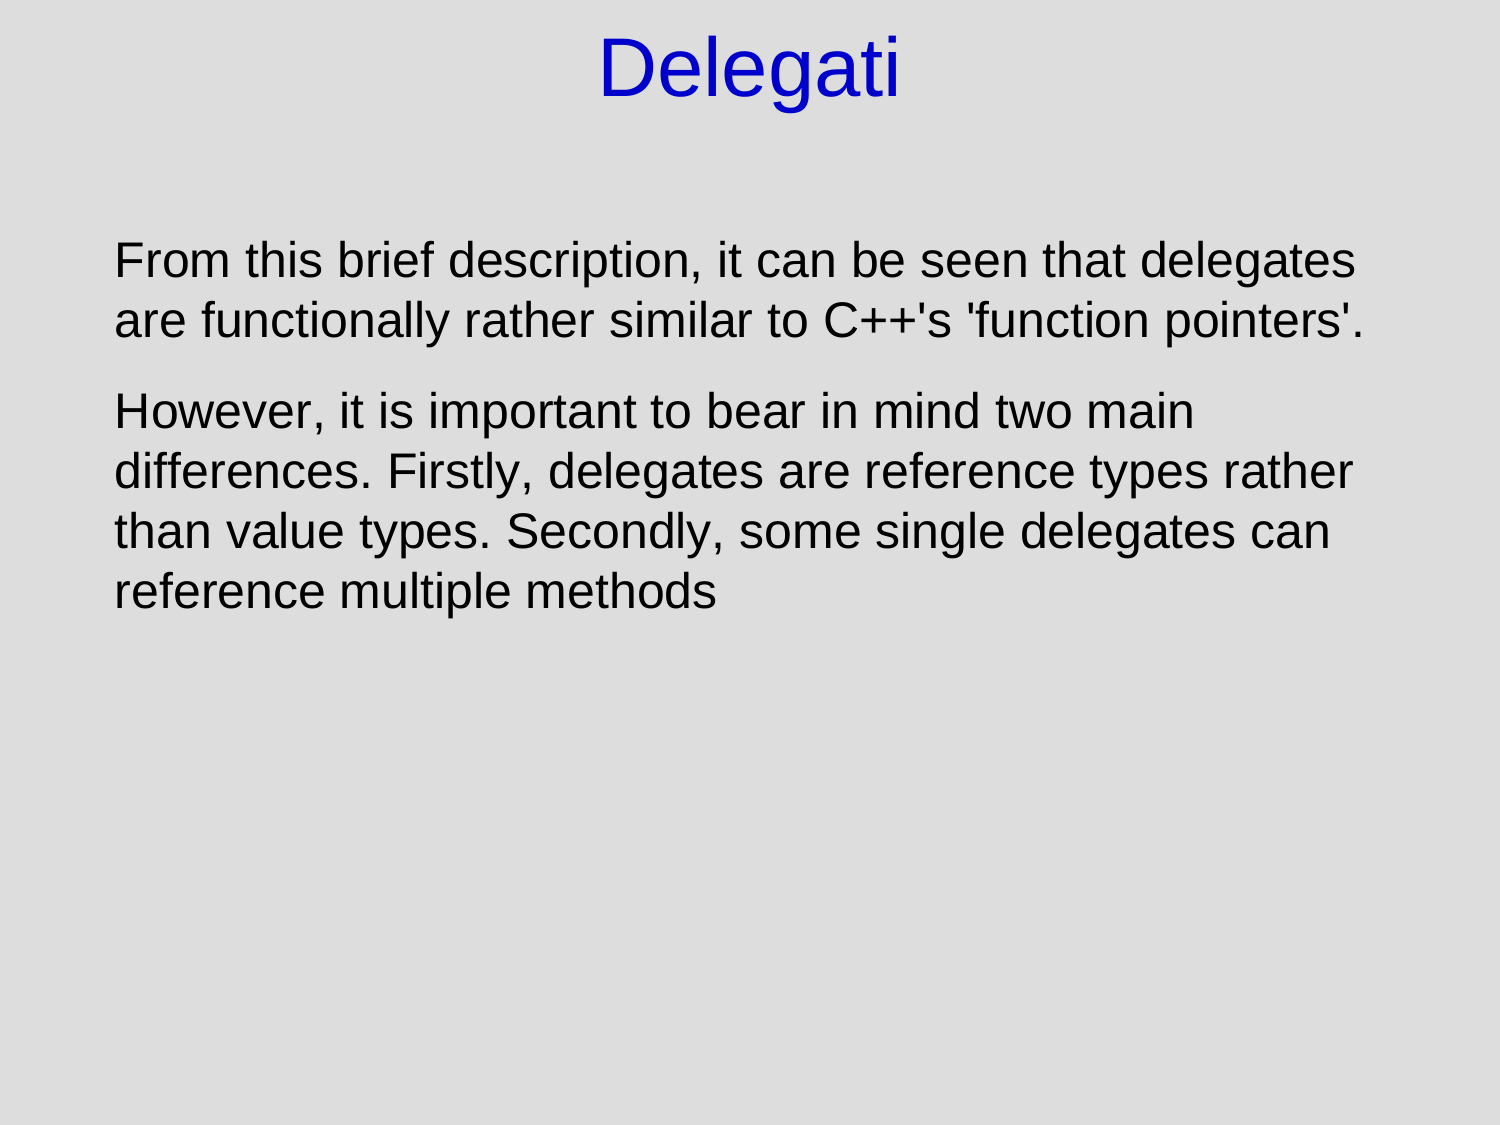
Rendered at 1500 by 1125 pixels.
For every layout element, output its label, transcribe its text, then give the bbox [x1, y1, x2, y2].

title Delegati [112, 0, 1388, 126]
text_box From this brief description, it can be seen that delegates are functionally rather similar to C++'s 'function pointers'. However, it is important to bear in mind two main differences. Firstly, delegates are reference types rather than value types. Secondly, some single delegates can reference multiple methods [100, 220, 1447, 627]
